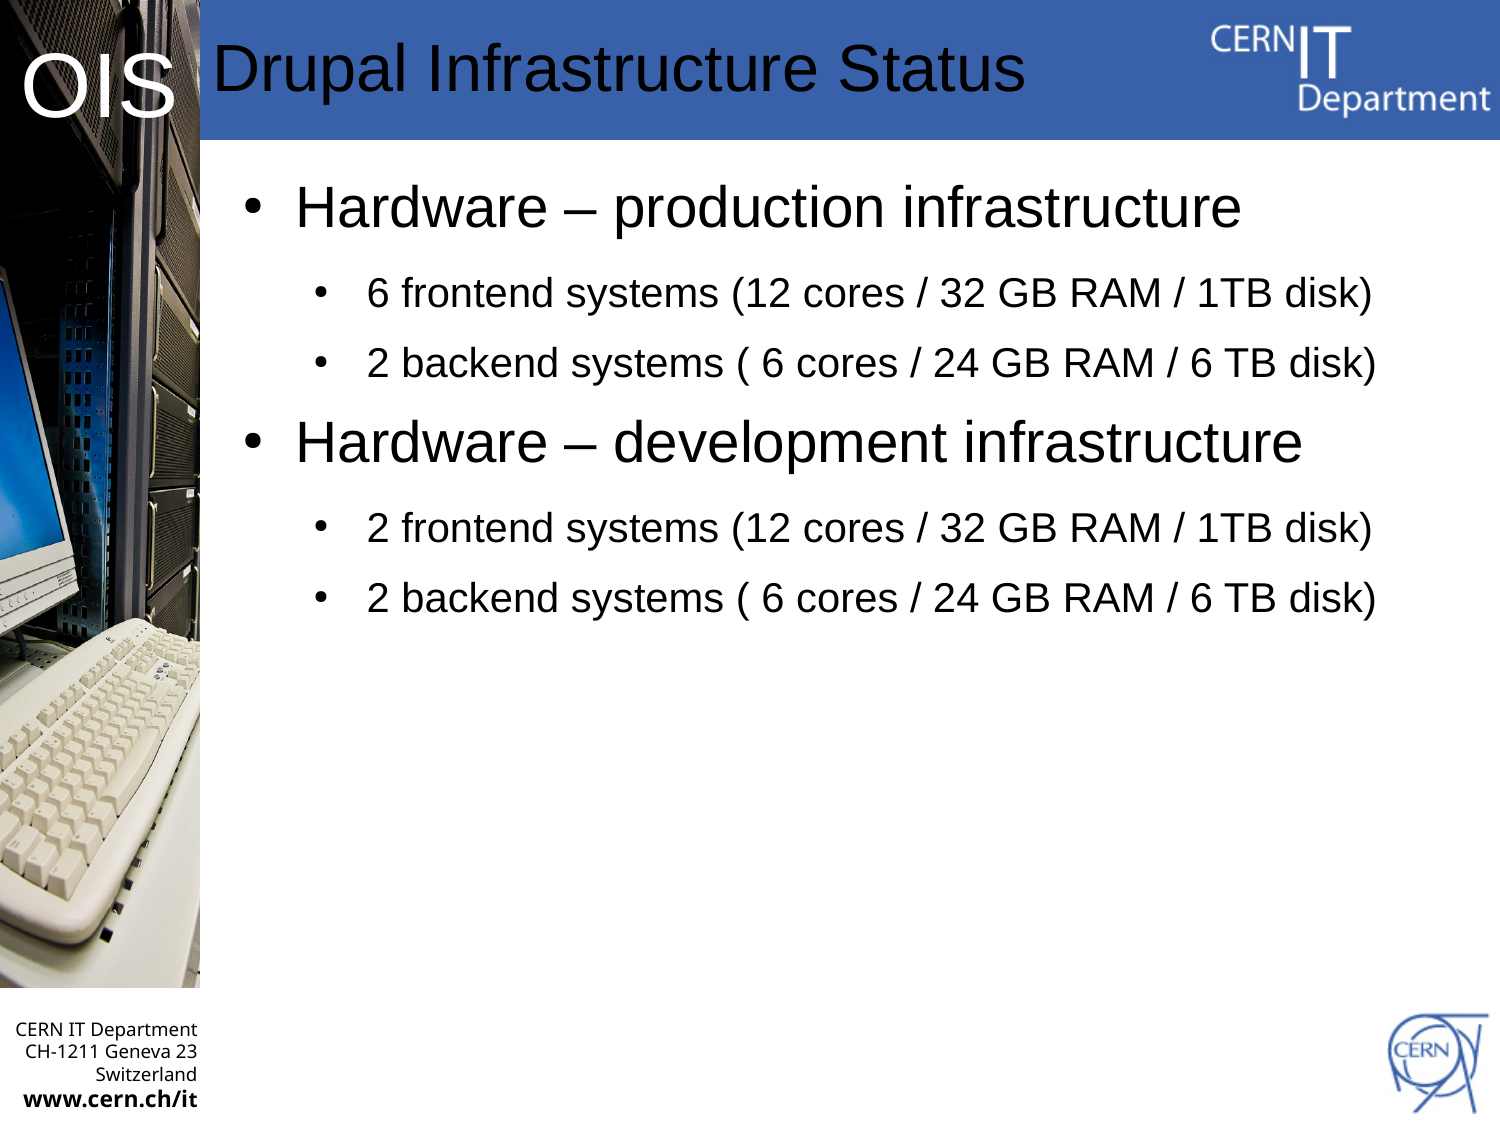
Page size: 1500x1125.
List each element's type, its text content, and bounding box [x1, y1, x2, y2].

picture [0, 0, 1500, 988]
picture [1387, 1012, 1490, 1114]
list Hardware – production infrastructure 6 frontend systems (12 cores / 32 GB RAM / 1TB disk) 2 backend systems ( 6 cores / 24 GB RAM / 6 TB disk) Hardware – development infrastructure 2 frontend systems (12 cores / 32 GB RAM / 1TB disk) 2 backend systems ( 6 cores / 24 GB RAM / 6 TB disk) [225, 174, 1463, 973]
title Drupal Infrastructure Status [212, 0, 1125, 138]
